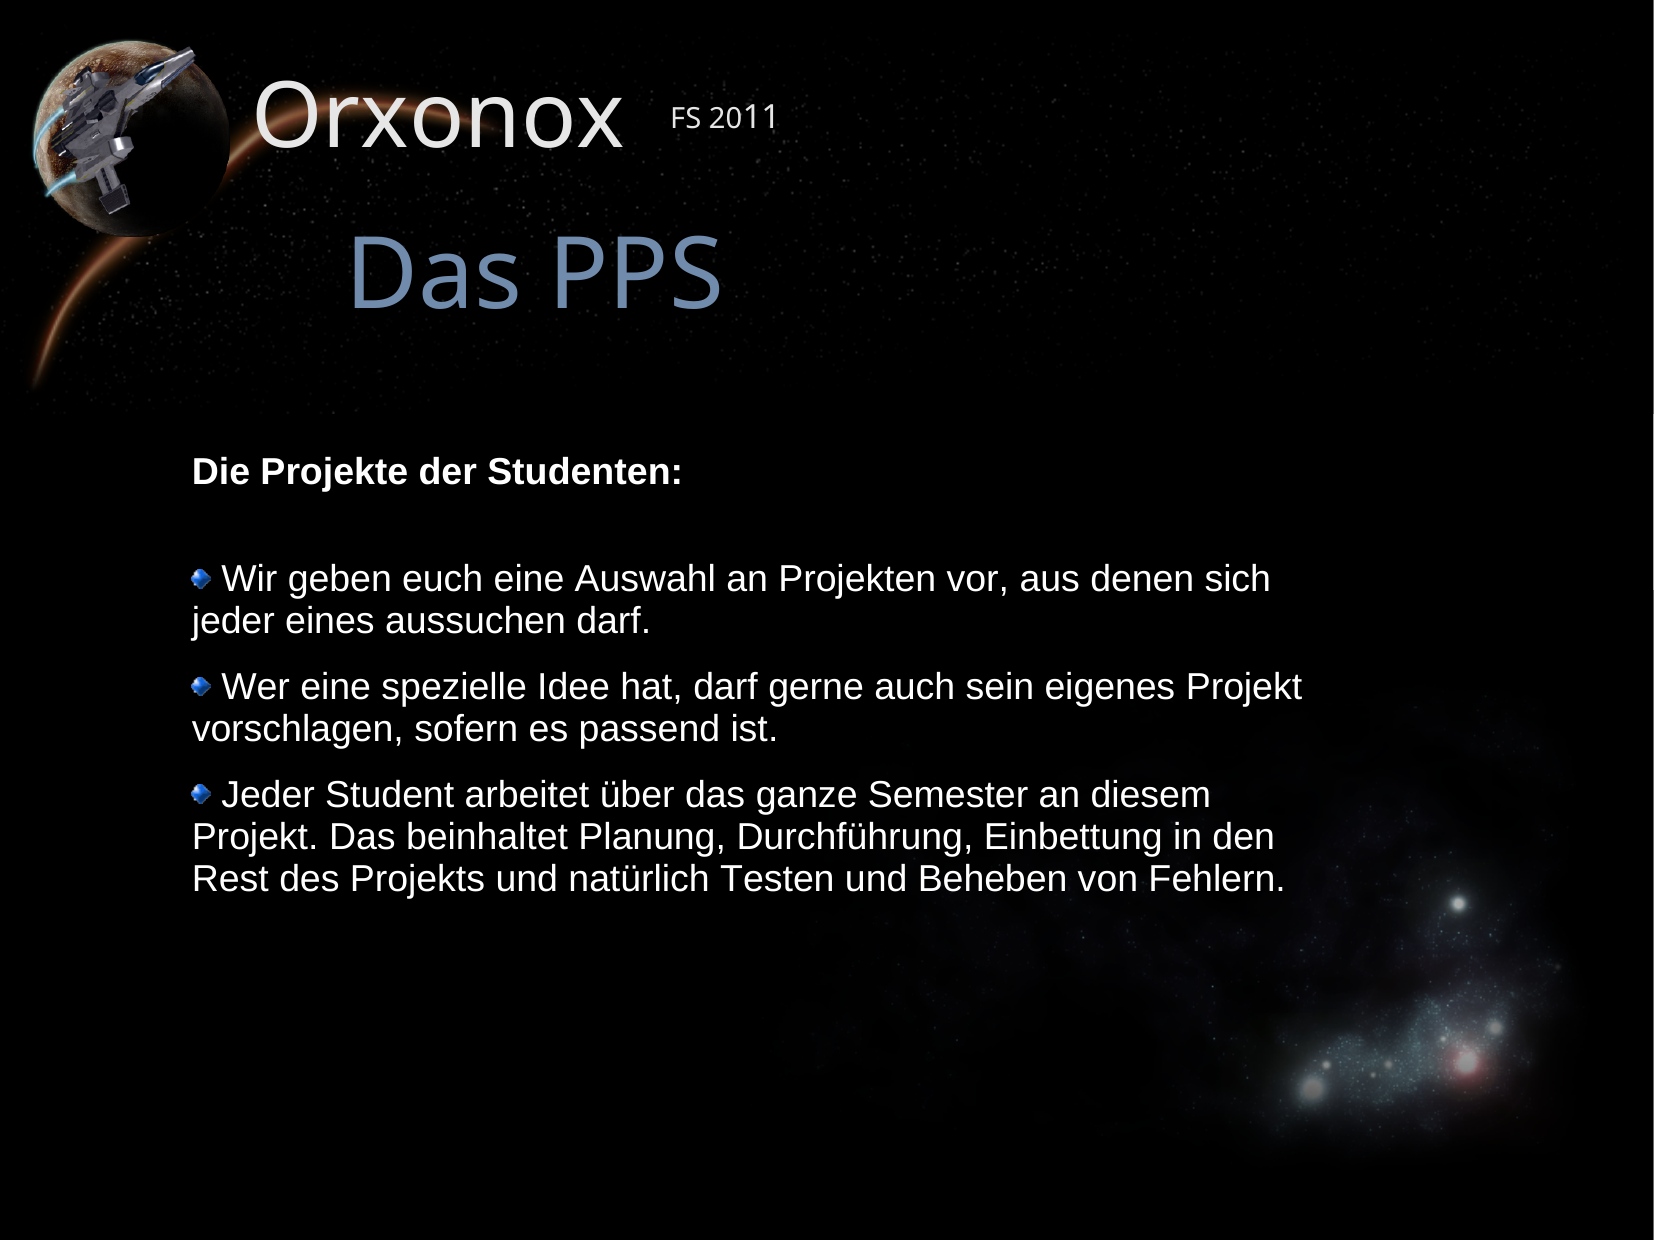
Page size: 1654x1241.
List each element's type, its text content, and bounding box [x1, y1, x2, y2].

picture [644, 590, 1654, 1240]
text_box Das PPS [330, 194, 1306, 310]
picture [0, 0, 1654, 521]
text_box Die Projekte der Studenten: Wir geben euch eine Auswahl an Projekten vor, aus denen sich jeder eines aussuchen darf. Wer eine spezielle Idee hat, darf gerne auch sein eigenes Projekt vorschlagen, sofern es passend ist. Jeder Student arbeitet über das ganze Semester an diesem Projekt. Das beinhaltet Planung, Durchführung, Einbettung in den Rest des Projekts und natürlich Testen und Beheben von Fehlern. [177, 442, 1329, 907]
